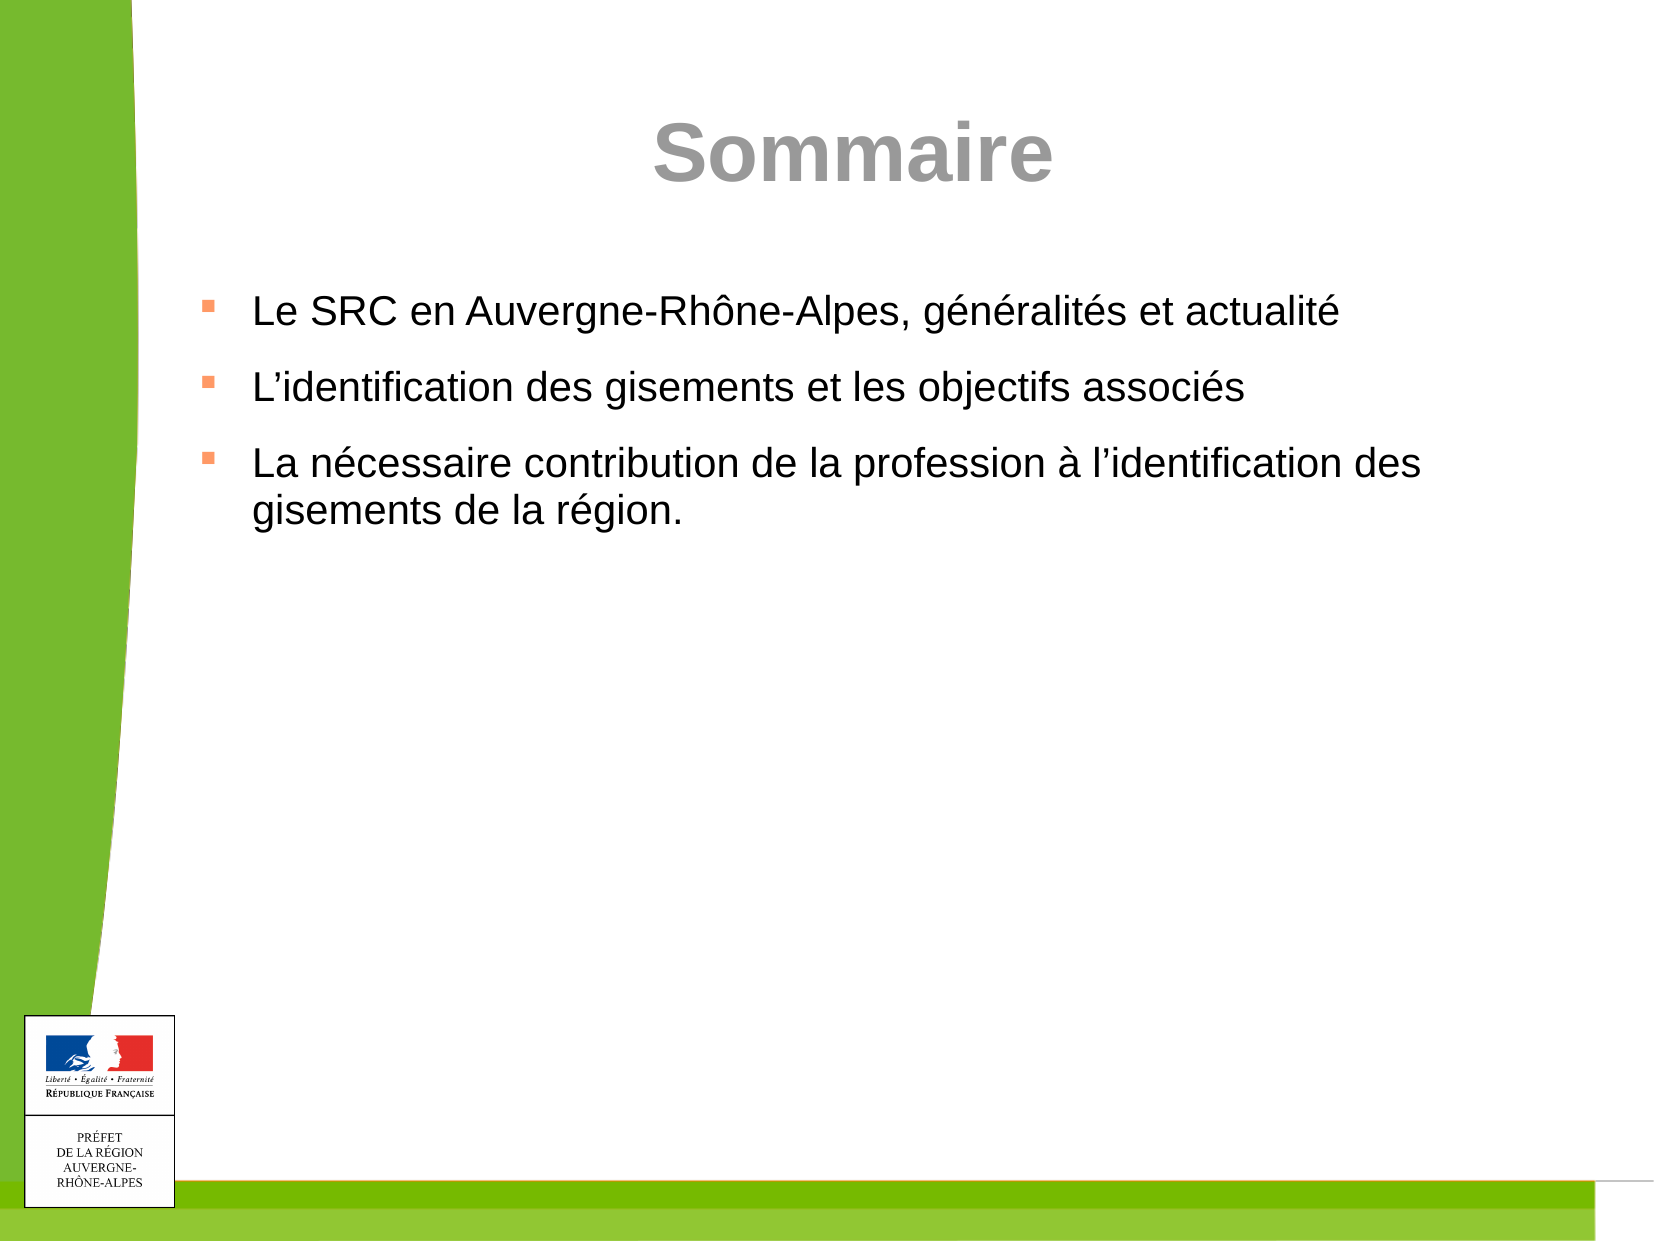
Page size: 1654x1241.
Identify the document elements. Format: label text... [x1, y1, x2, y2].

title Sommaire [136, 56, 1571, 250]
list Le SRC en Auvergne-Rhône-Alpes, généralités et actualité L’identification des gisements et les objectifs associés La nécessaire contribution de la profession à l’identification des gisements de la région. [181, 288, 1511, 1210]
picture [0, 0, 1654, 1241]
